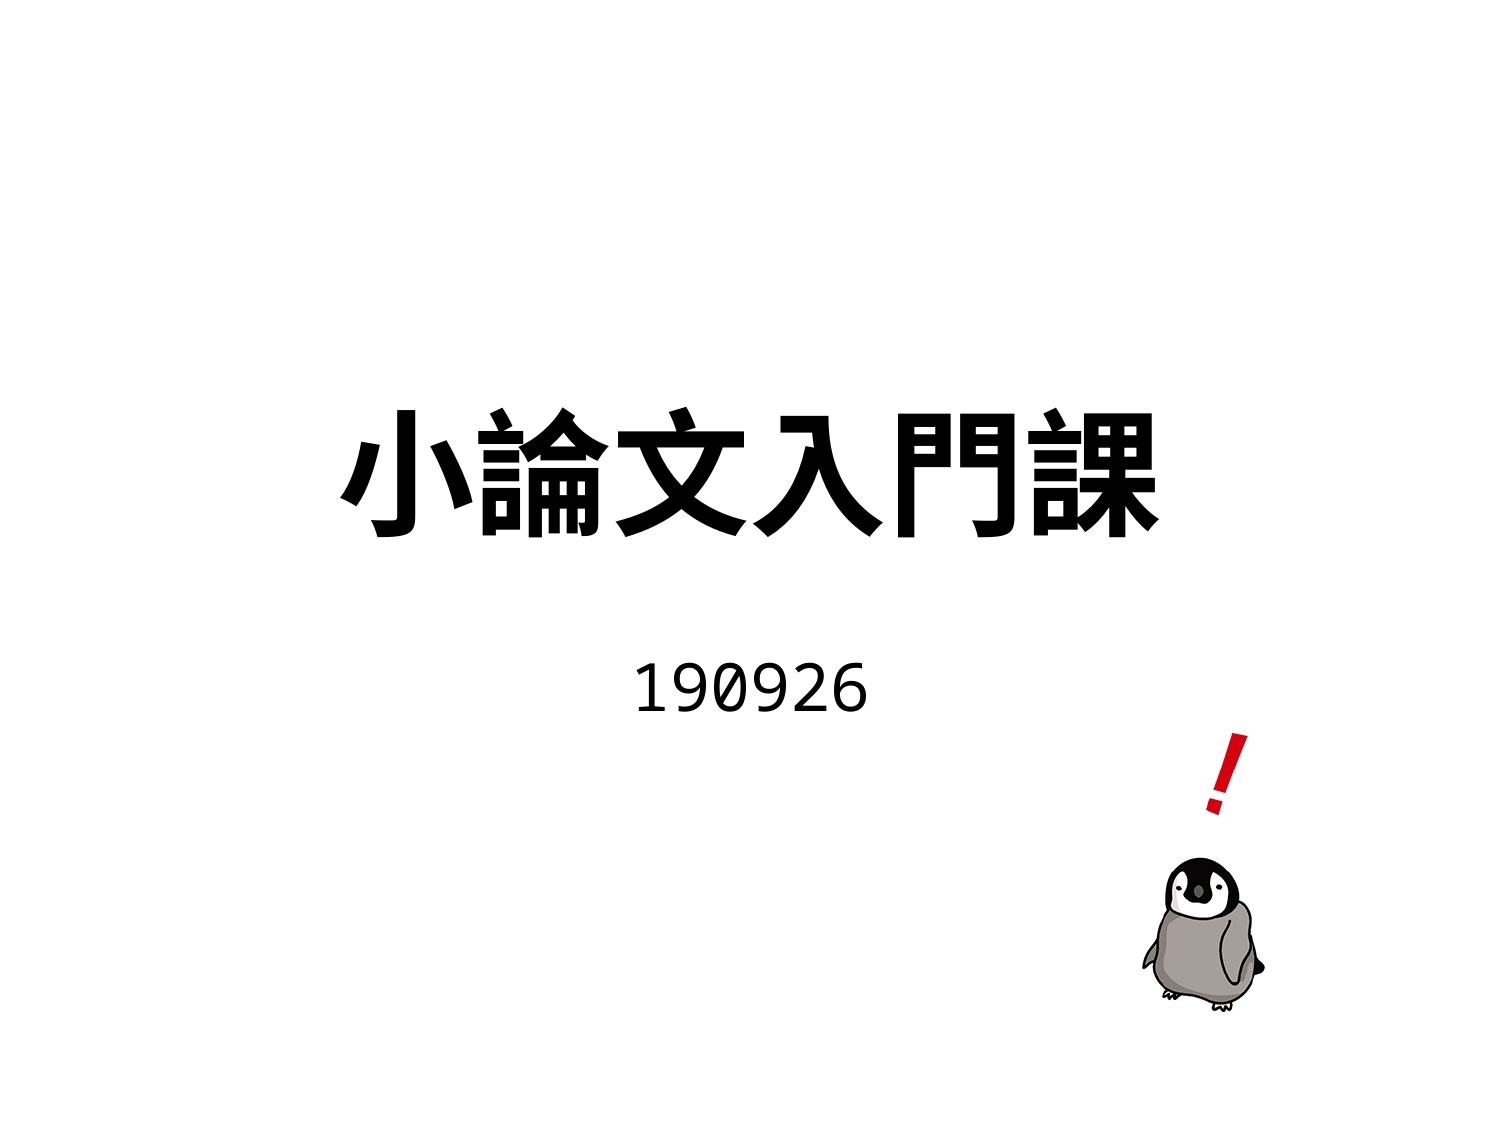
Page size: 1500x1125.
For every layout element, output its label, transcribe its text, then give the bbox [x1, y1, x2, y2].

picture [939, 668, 1477, 1075]
title 小論文入門課 [112, 349, 1388, 592]
subtitle 190926 [225, 637, 1276, 925]
